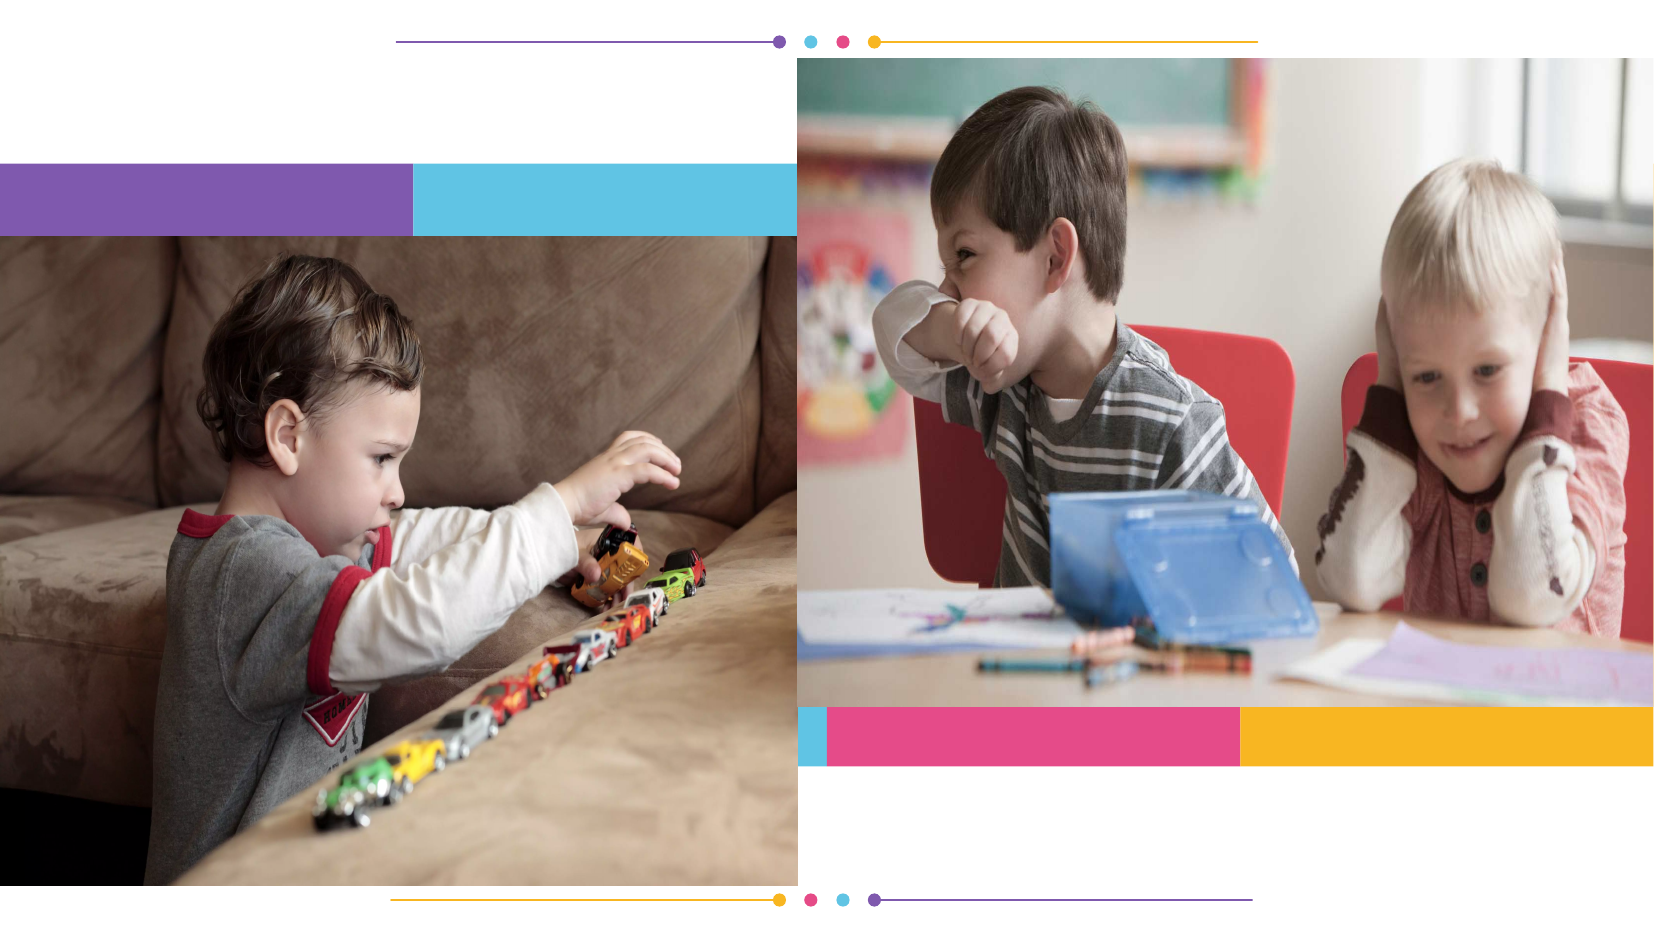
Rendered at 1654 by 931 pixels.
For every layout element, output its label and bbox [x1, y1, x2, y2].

picture [0, 58, 1654, 886]
